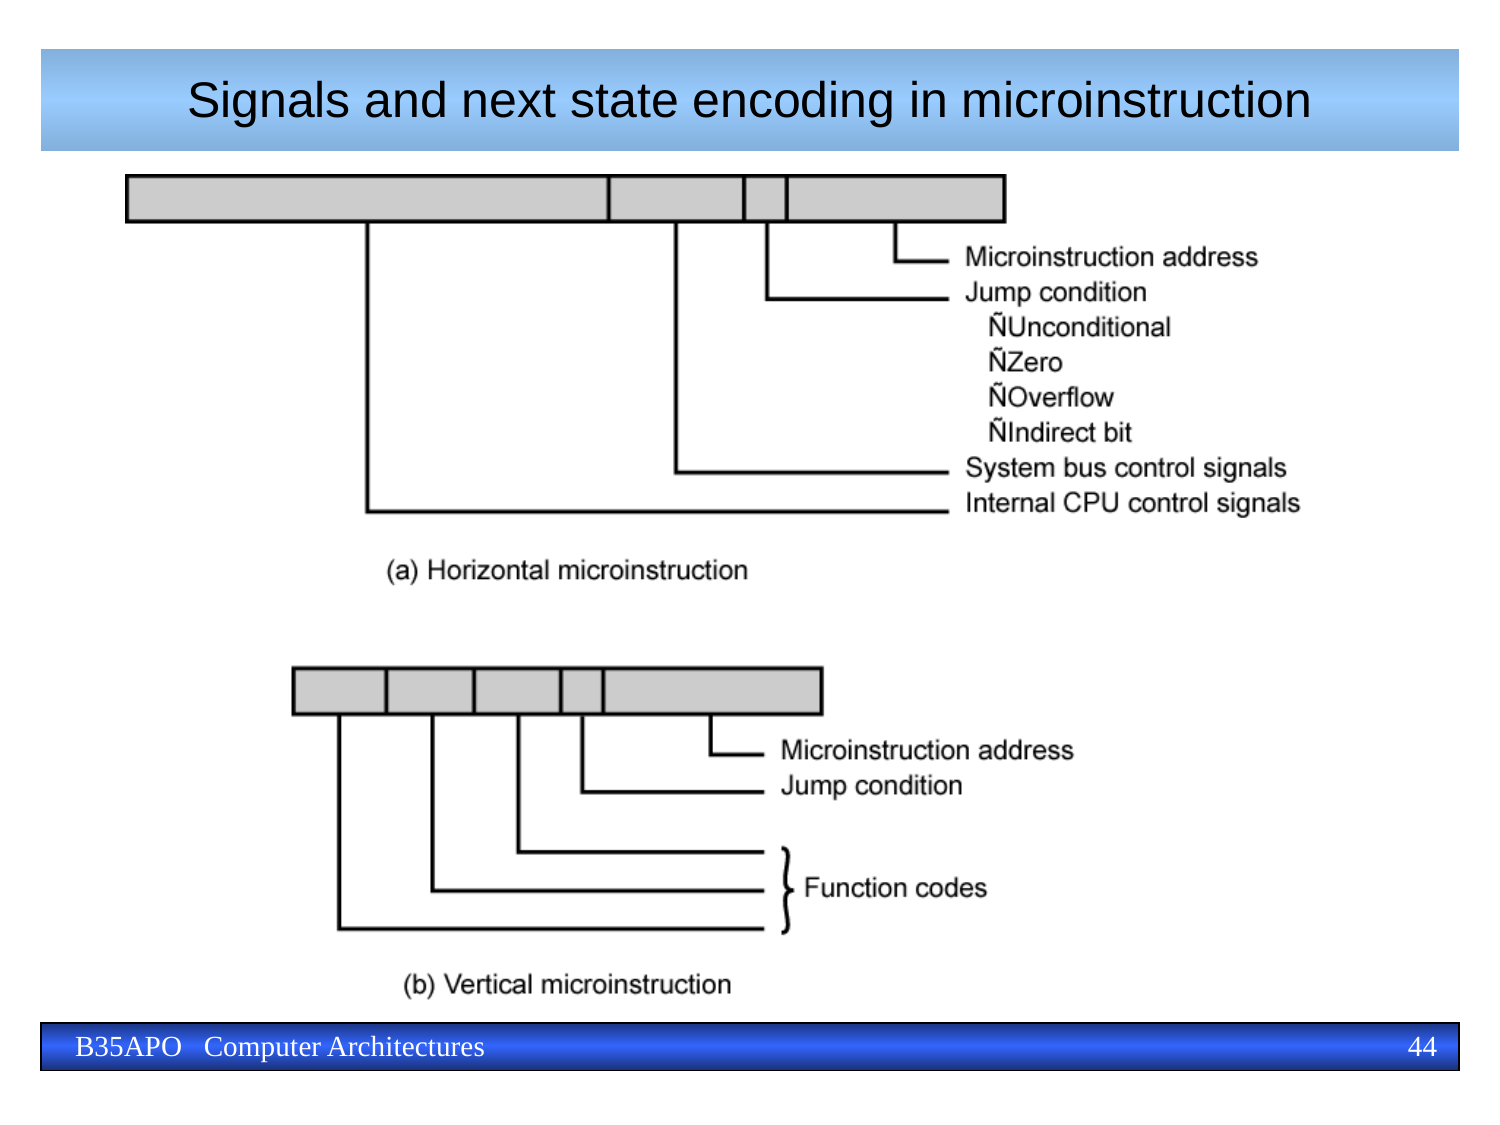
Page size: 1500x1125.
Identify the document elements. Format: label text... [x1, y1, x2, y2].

title Signals and next state encoding in microinstruction [41, 49, 1459, 151]
picture [125, 174, 1301, 1004]
